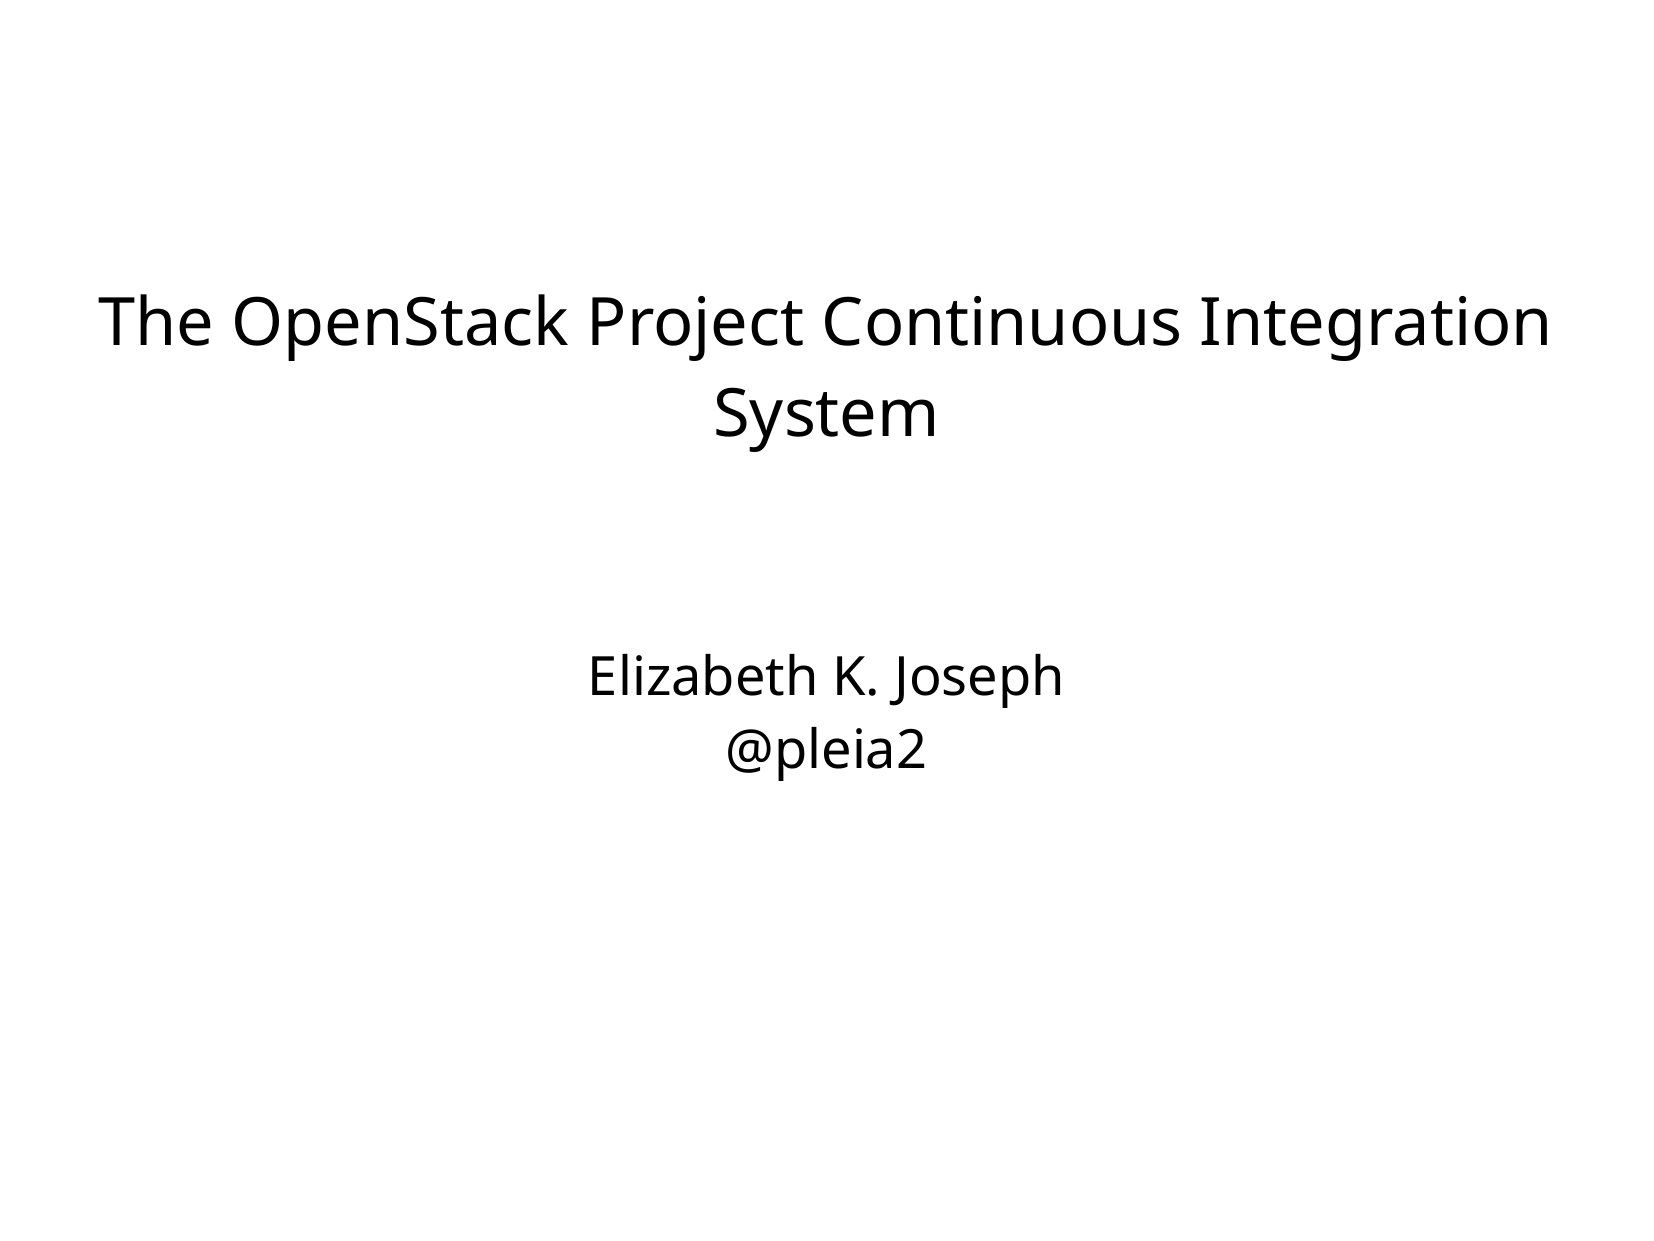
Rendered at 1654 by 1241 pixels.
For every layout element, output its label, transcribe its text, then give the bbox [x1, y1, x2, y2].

subtitle The OpenStack Project Continuous Integration System Elizabeth K. Joseph @pleia2 [82, 49, 1571, 1010]
